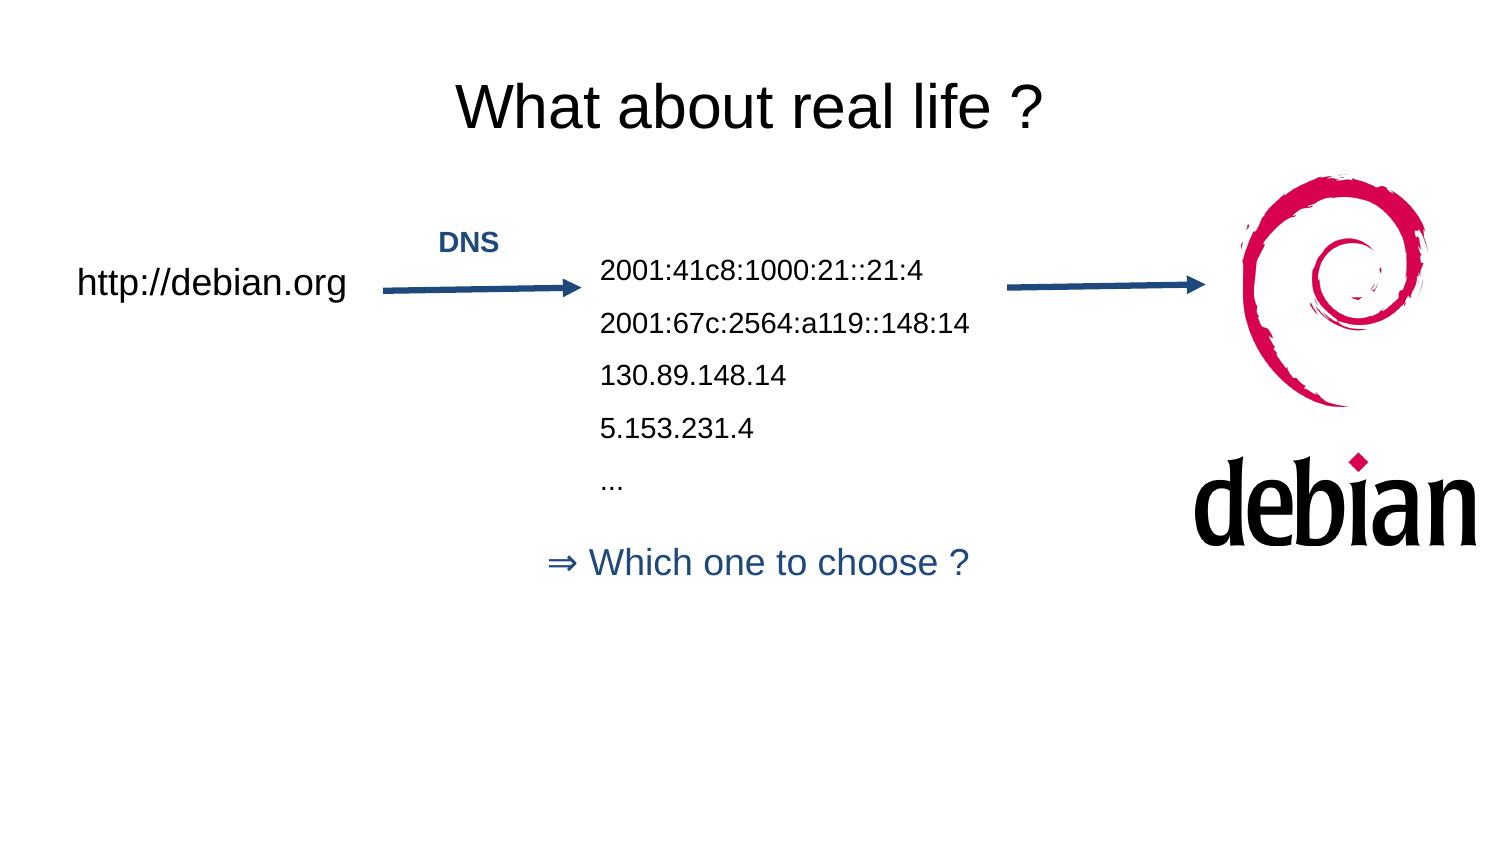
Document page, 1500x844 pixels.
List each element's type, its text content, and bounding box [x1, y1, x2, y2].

text_box http://debian.org [61, 243, 485, 455]
picture [1195, 174, 1477, 546]
text_box DNS [423, 208, 543, 285]
text_box 2001:41c8:1000:21::21:4 2001:67c:2564:a119::148:14 130.89.148.14 5.153.231.4 ... [584, 219, 1040, 522]
title What about real life ? [74, 33, 1425, 175]
text_box ⇒ Which one to choose ? [531, 522, 1050, 750]
